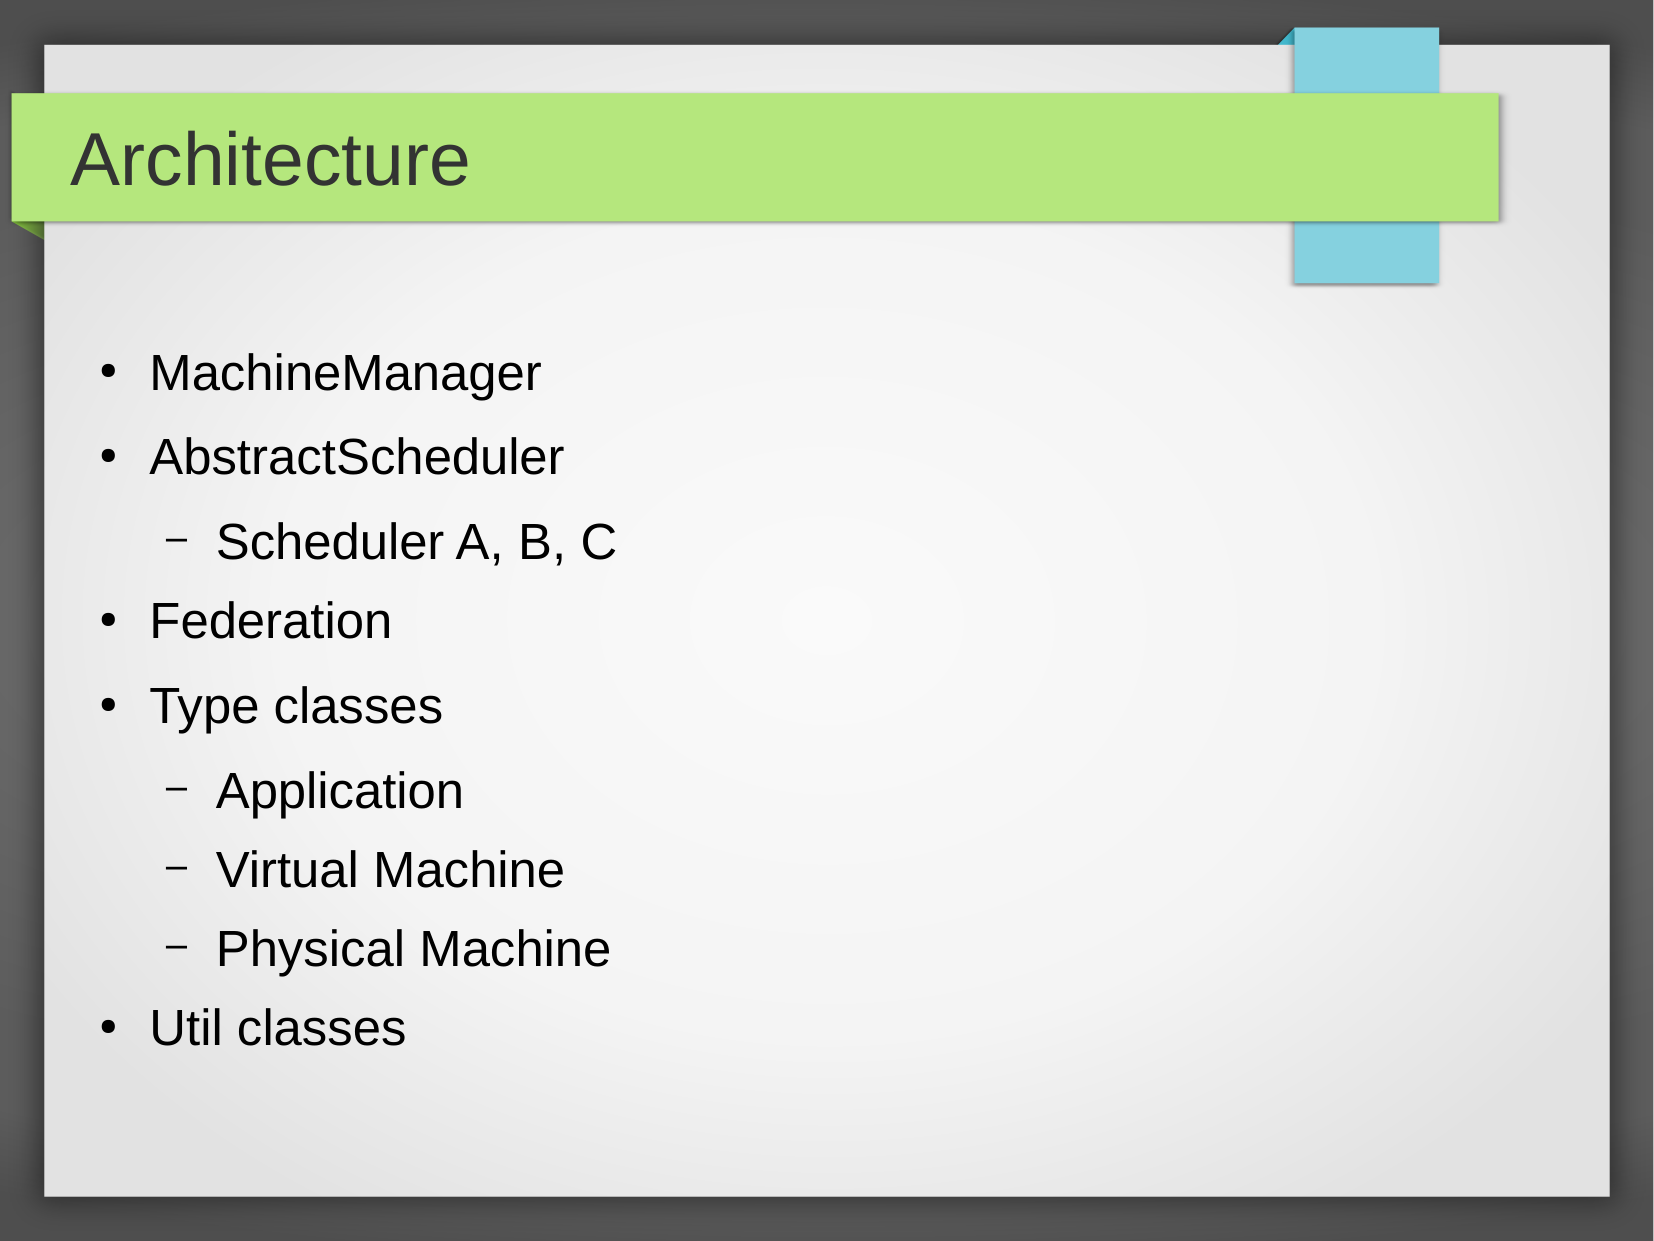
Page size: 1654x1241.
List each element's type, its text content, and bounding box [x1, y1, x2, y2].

picture [0, 0, 1654, 1241]
list MachineManager AbstractScheduler Scheduler A, B, C Federation Type classes Application Virtual Machine Physical Machine Util classes [82, 343, 1538, 1063]
title Architecture [70, 106, 1229, 213]
